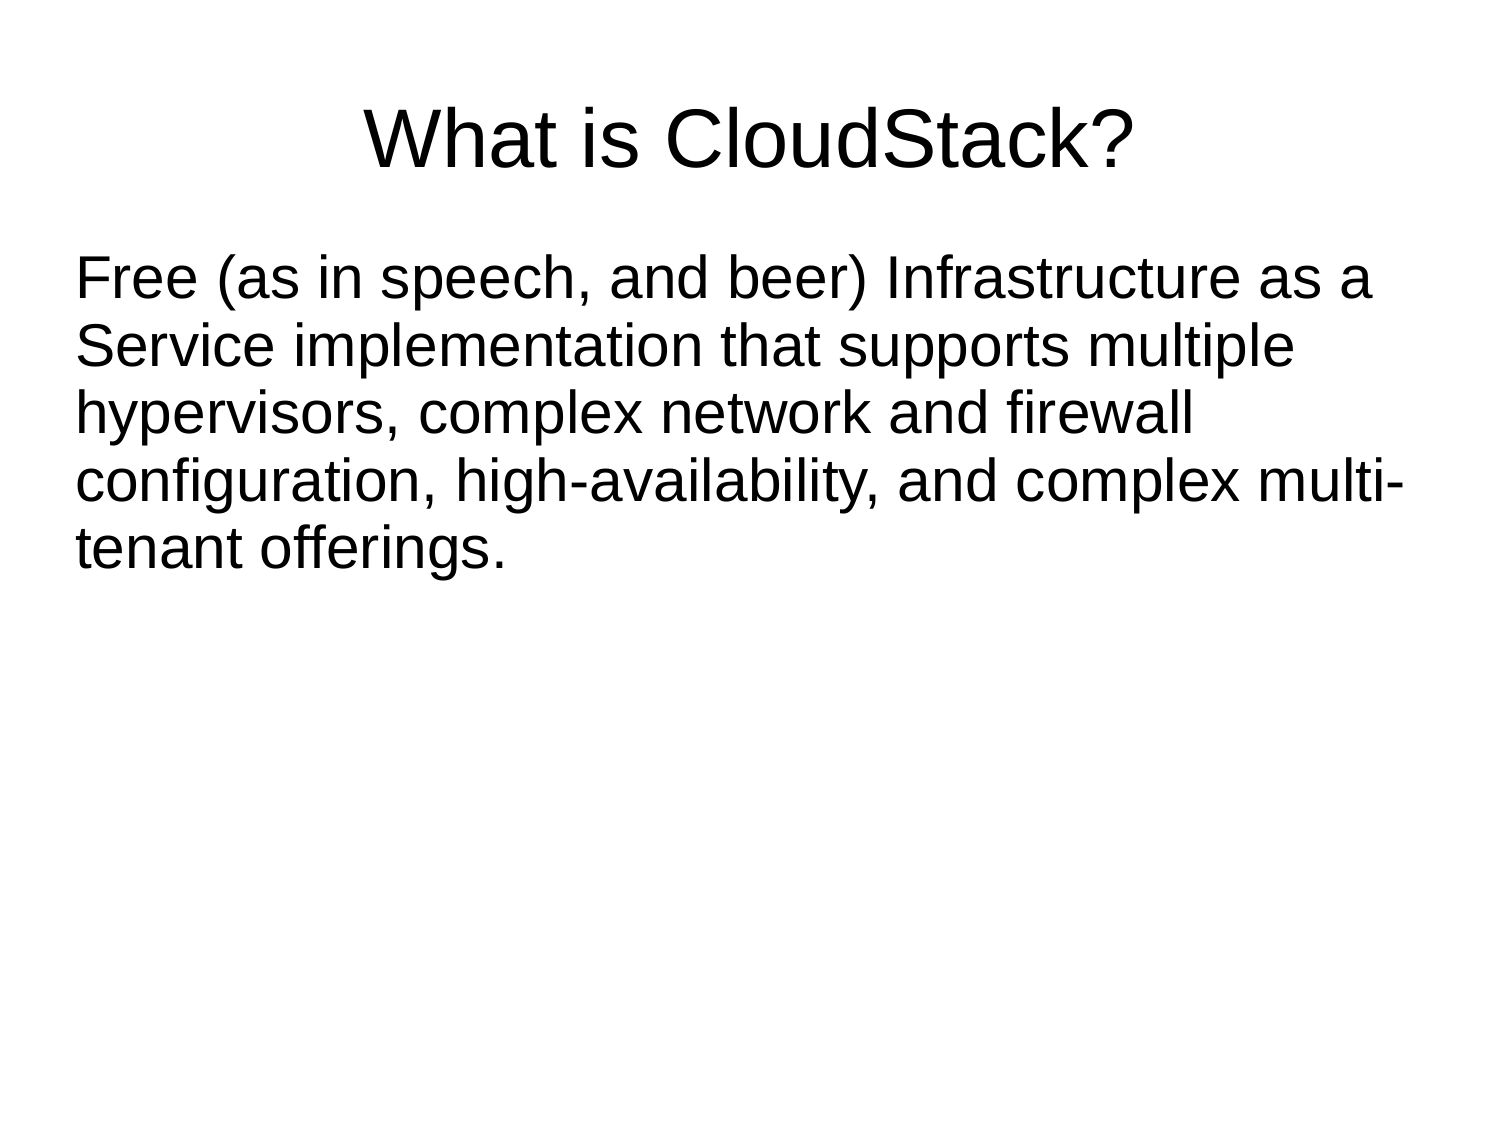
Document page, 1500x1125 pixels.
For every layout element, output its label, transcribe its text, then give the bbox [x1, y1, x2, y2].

list Free (as in speech, and beer) Infrastructure as a Service implementation that supports multiple hypervisors, complex network and firewall configuration, high-availability, and complex multi-tenant offerings. [75, 243, 1425, 1005]
title What is CloudStack? [75, 44, 1425, 233]
